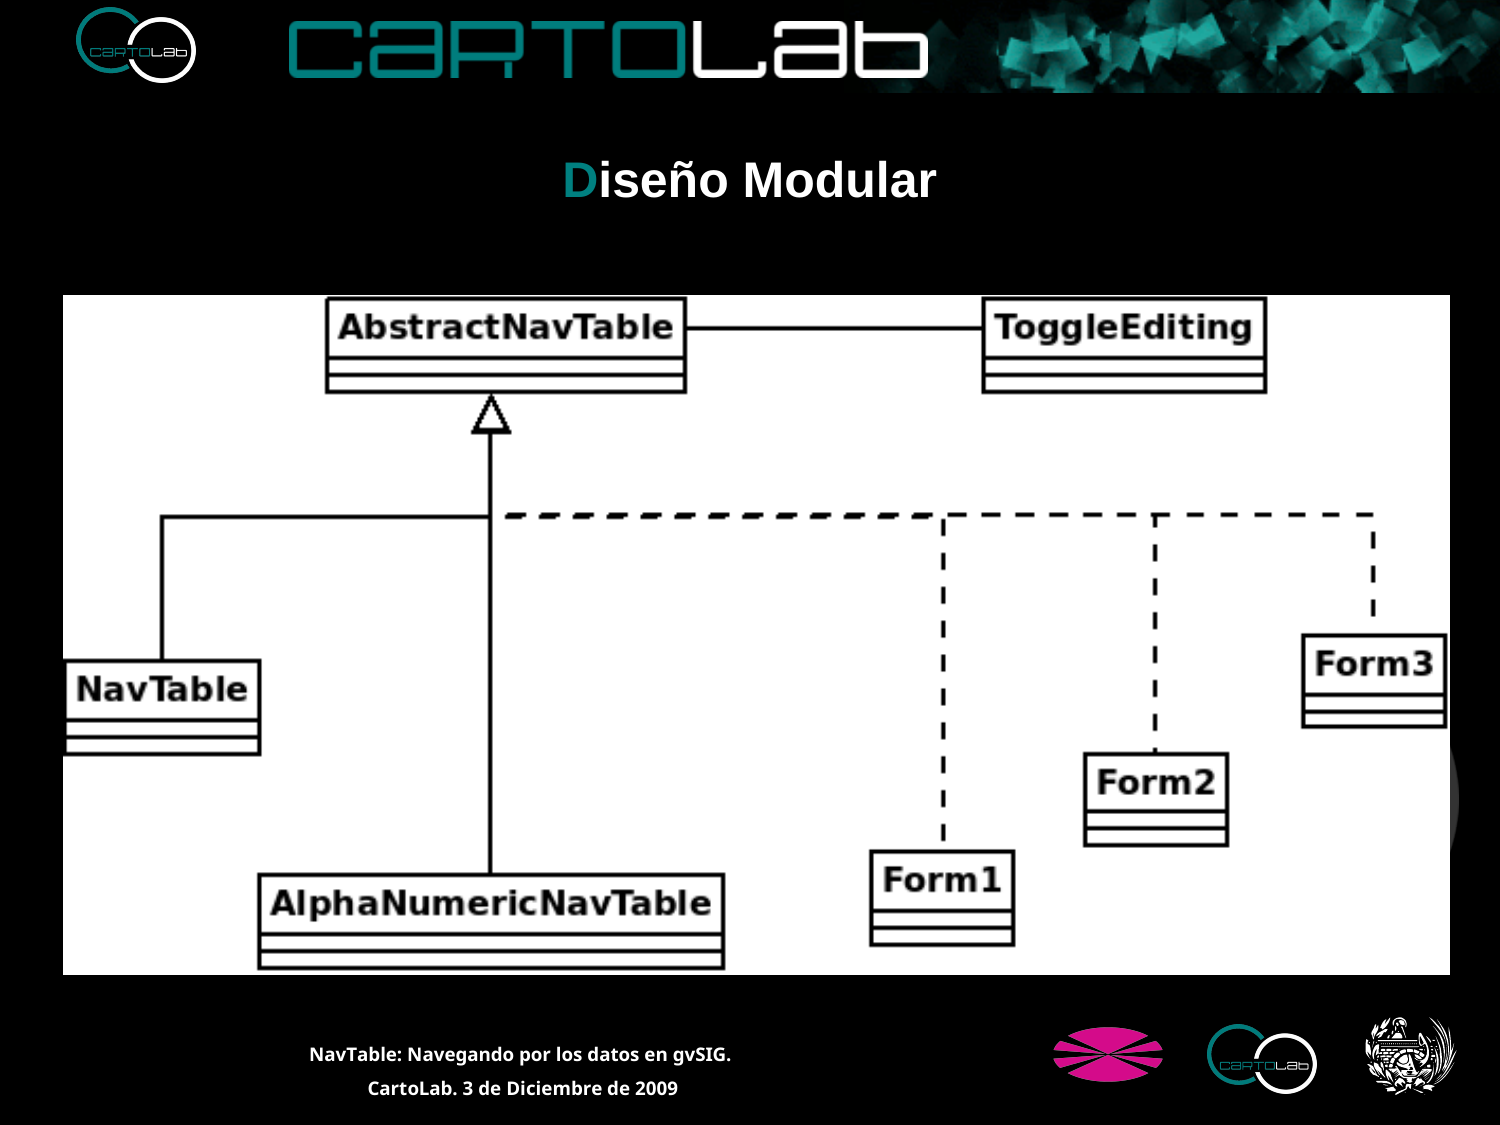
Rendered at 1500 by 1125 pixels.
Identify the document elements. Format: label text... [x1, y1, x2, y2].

title Diseño Modular [75, 61, 1425, 295]
picture [63, 295, 1459, 975]
picture [76, 7, 196, 61]
picture [289, 0, 1500, 93]
picture [1052, 1026, 1164, 1083]
picture [1207, 1024, 1317, 1094]
